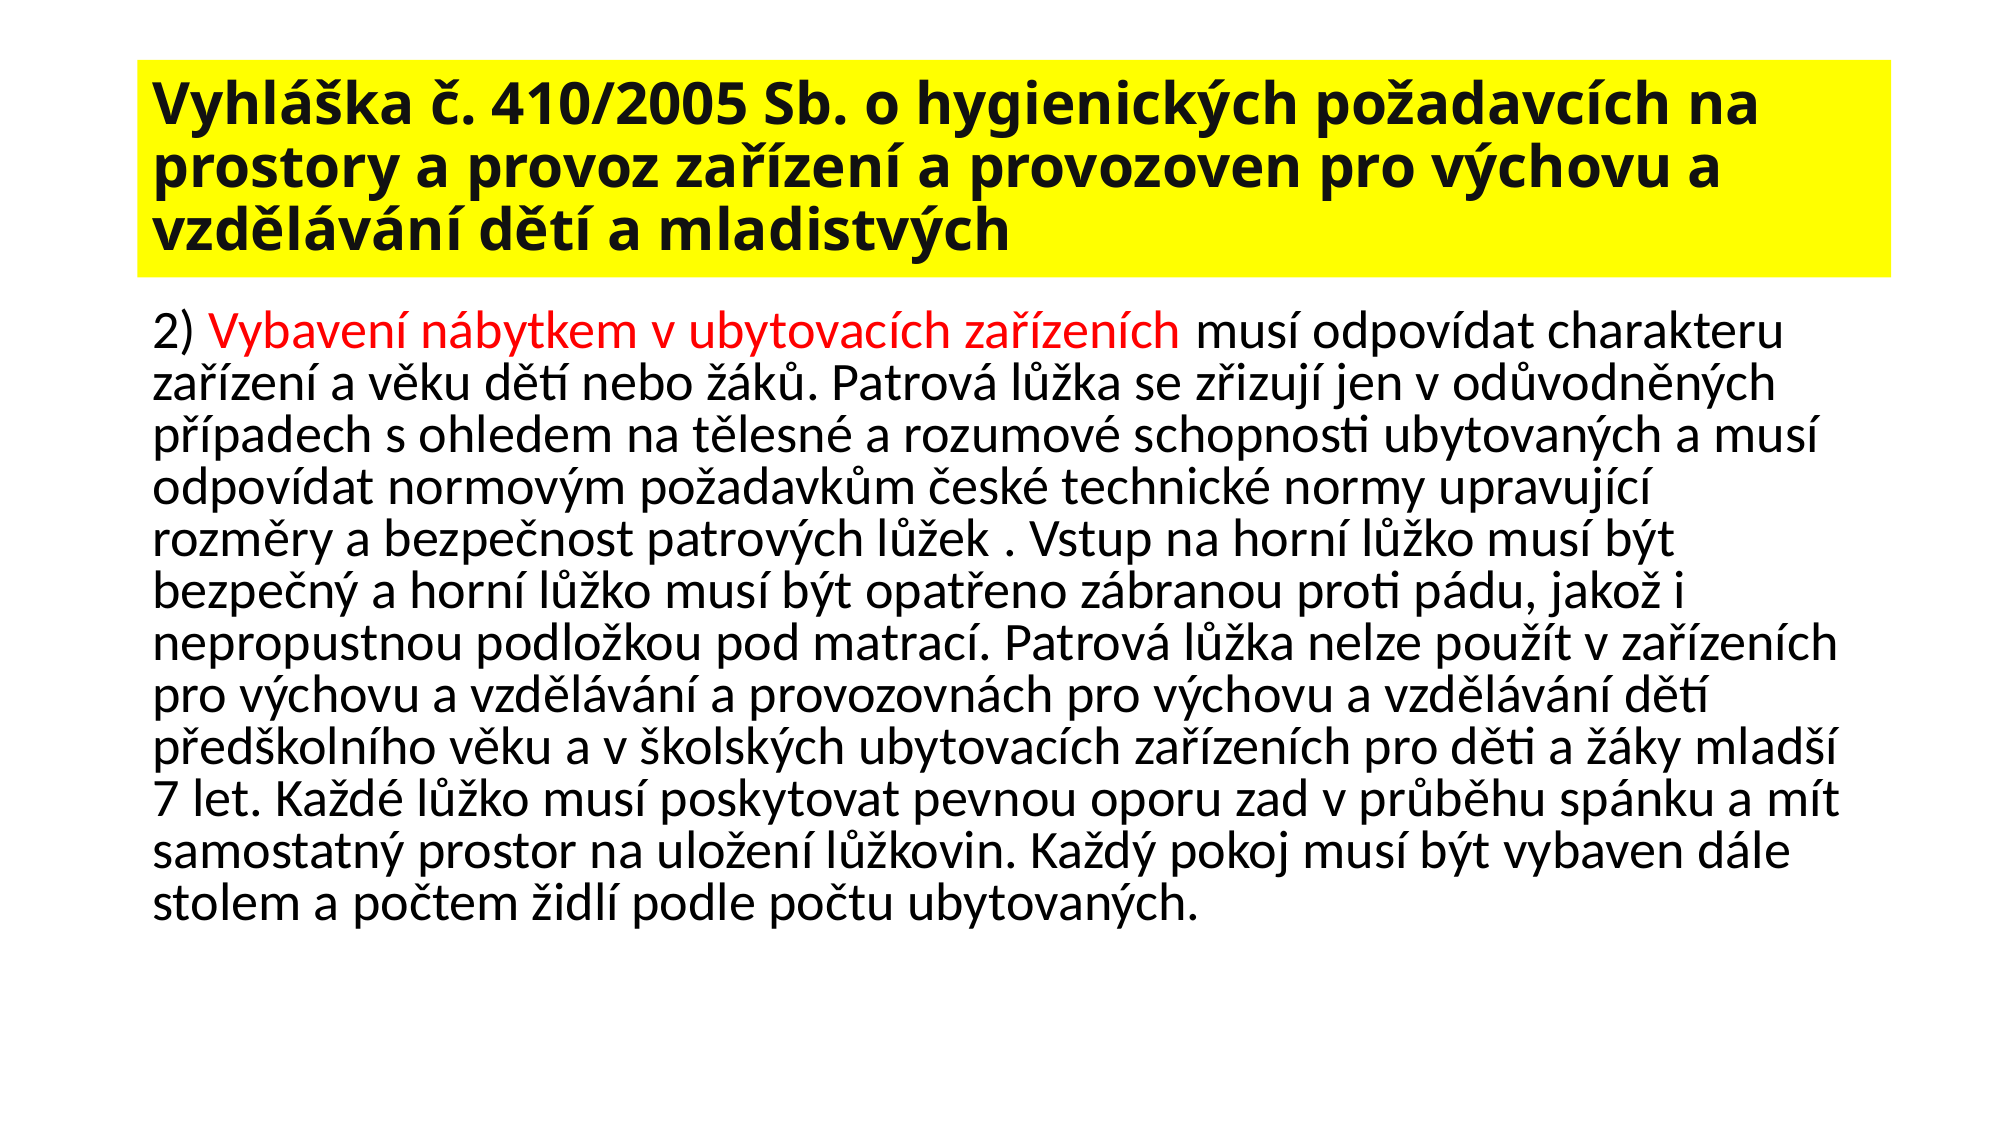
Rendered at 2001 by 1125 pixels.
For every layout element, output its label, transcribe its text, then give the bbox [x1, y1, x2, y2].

title Vyhláška č. 410/2005 Sb. o hygienických požadavcích na prostory a provoz zařízení a provozoven pro výchovu a vzdělávání dětí a mladistvých [137, 59, 1892, 278]
list 2) Vybavení nábytkem v ubytovacích zařízeních musí odpovídat charakteru zařízení a věku dětí nebo žáků. Patrová lůžka se zřizují jen v odůvodněných případech s ohledem na tělesné a rozumové schopnosti ubytovaných a musí odpovídat normovým požadavkům české technické normy upravující rozměry a bezpečnost patrových lůžek . Vstup na horní lůžko musí být bezpečný a horní lůžko musí být opatřeno zábranou proti pádu, jakož i nepropustnou podložkou pod matrací. Patrová lůžka nelze použít v zařízeních pro výchovu a vzdělávání a provozovnách pro výchovu a vzdělávání dětí předškolního věku a v školských ubytovacích zařízeních pro děti a žáky mladší 7 let. Každé lůžko musí poskytovat pevnou oporu zad v průběhu spánku a mít samostatný prostor na uložení lůžkovin. Každý pokoj musí být vybaven dále stolem a počtem židlí podle počtu ubytovaných. [137, 299, 1863, 1014]
